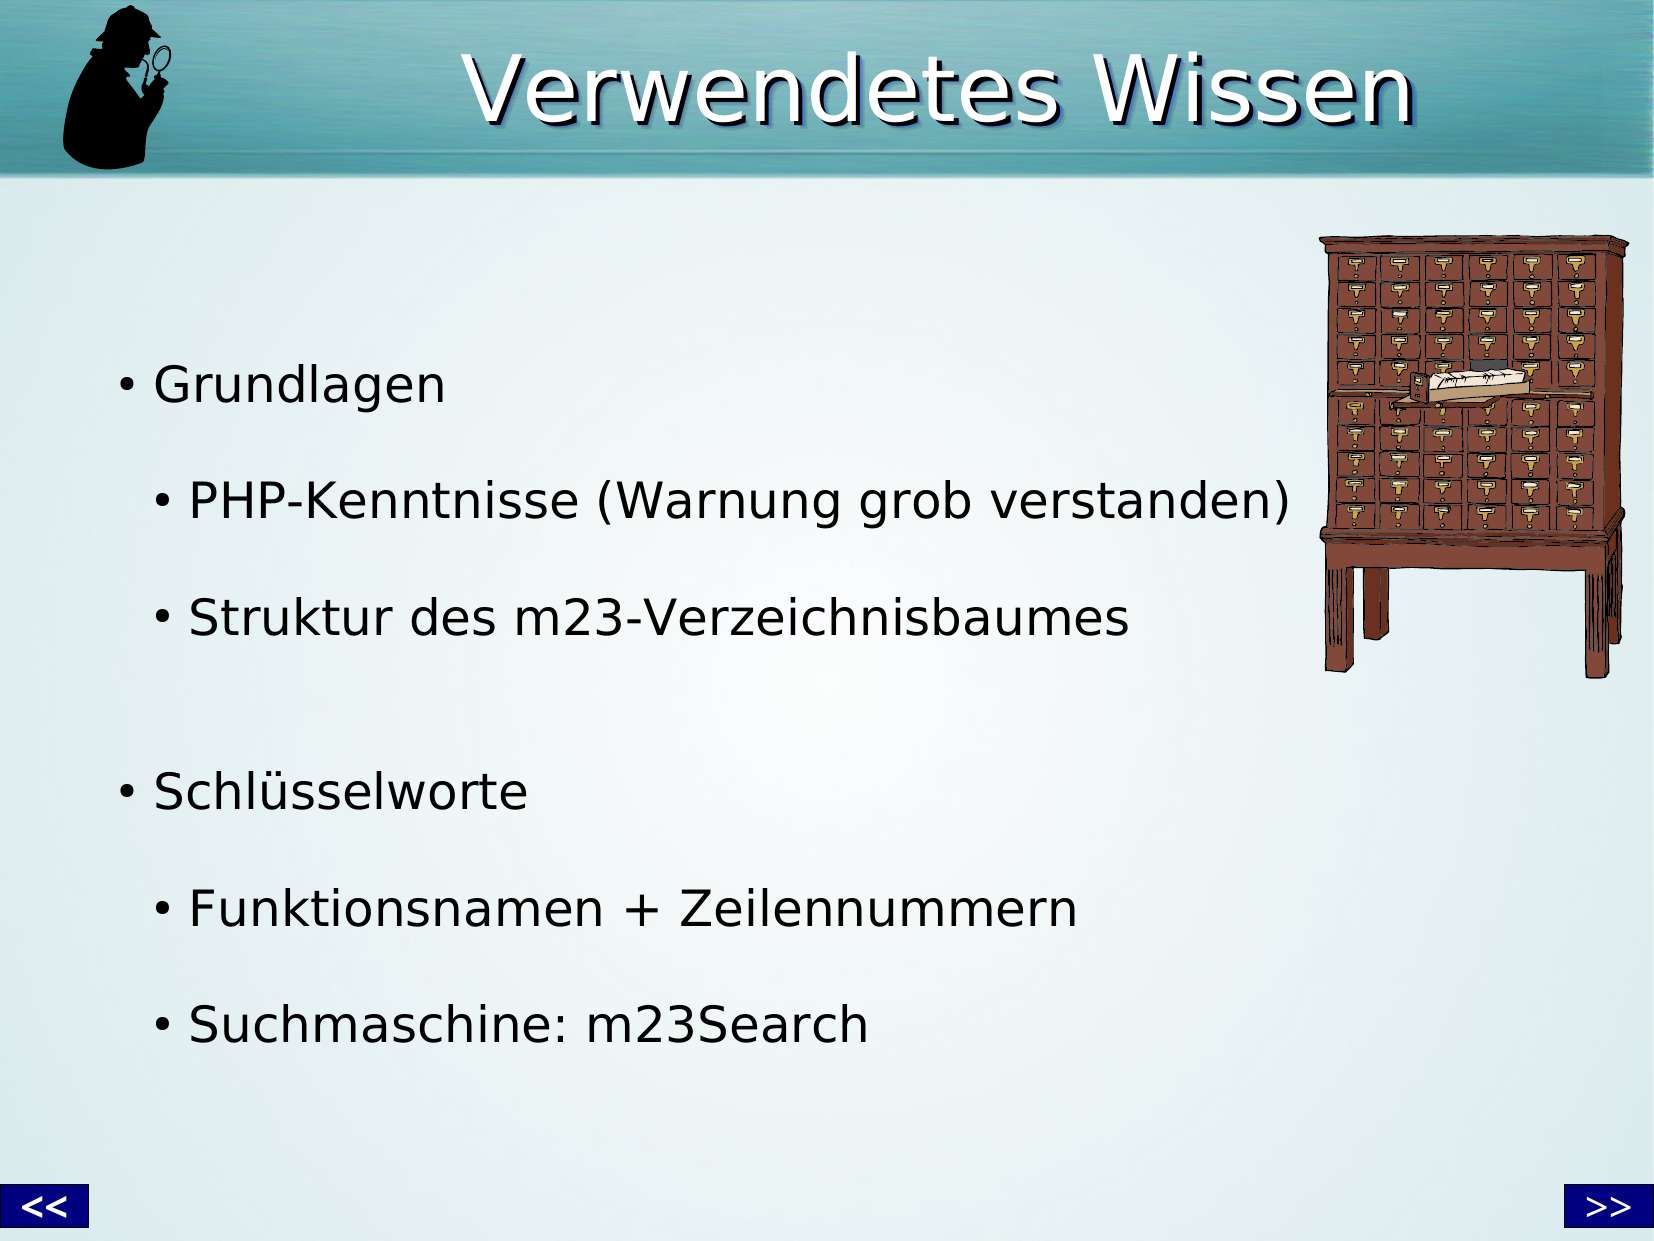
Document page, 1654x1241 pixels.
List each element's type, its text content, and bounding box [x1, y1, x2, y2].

text_box Grundlagen PHP-Kenntnisse (Warnung grob verstanden) Struktur des m23-Verzeichnisbaumes Schlüsselworte Funktionsnamen + Zeilennummern Suchmaschine: m23Search [47, 234, 1595, 1176]
title Verwendetes Wissen [224, 2, 1654, 178]
picture [0, 0, 1654, 1241]
